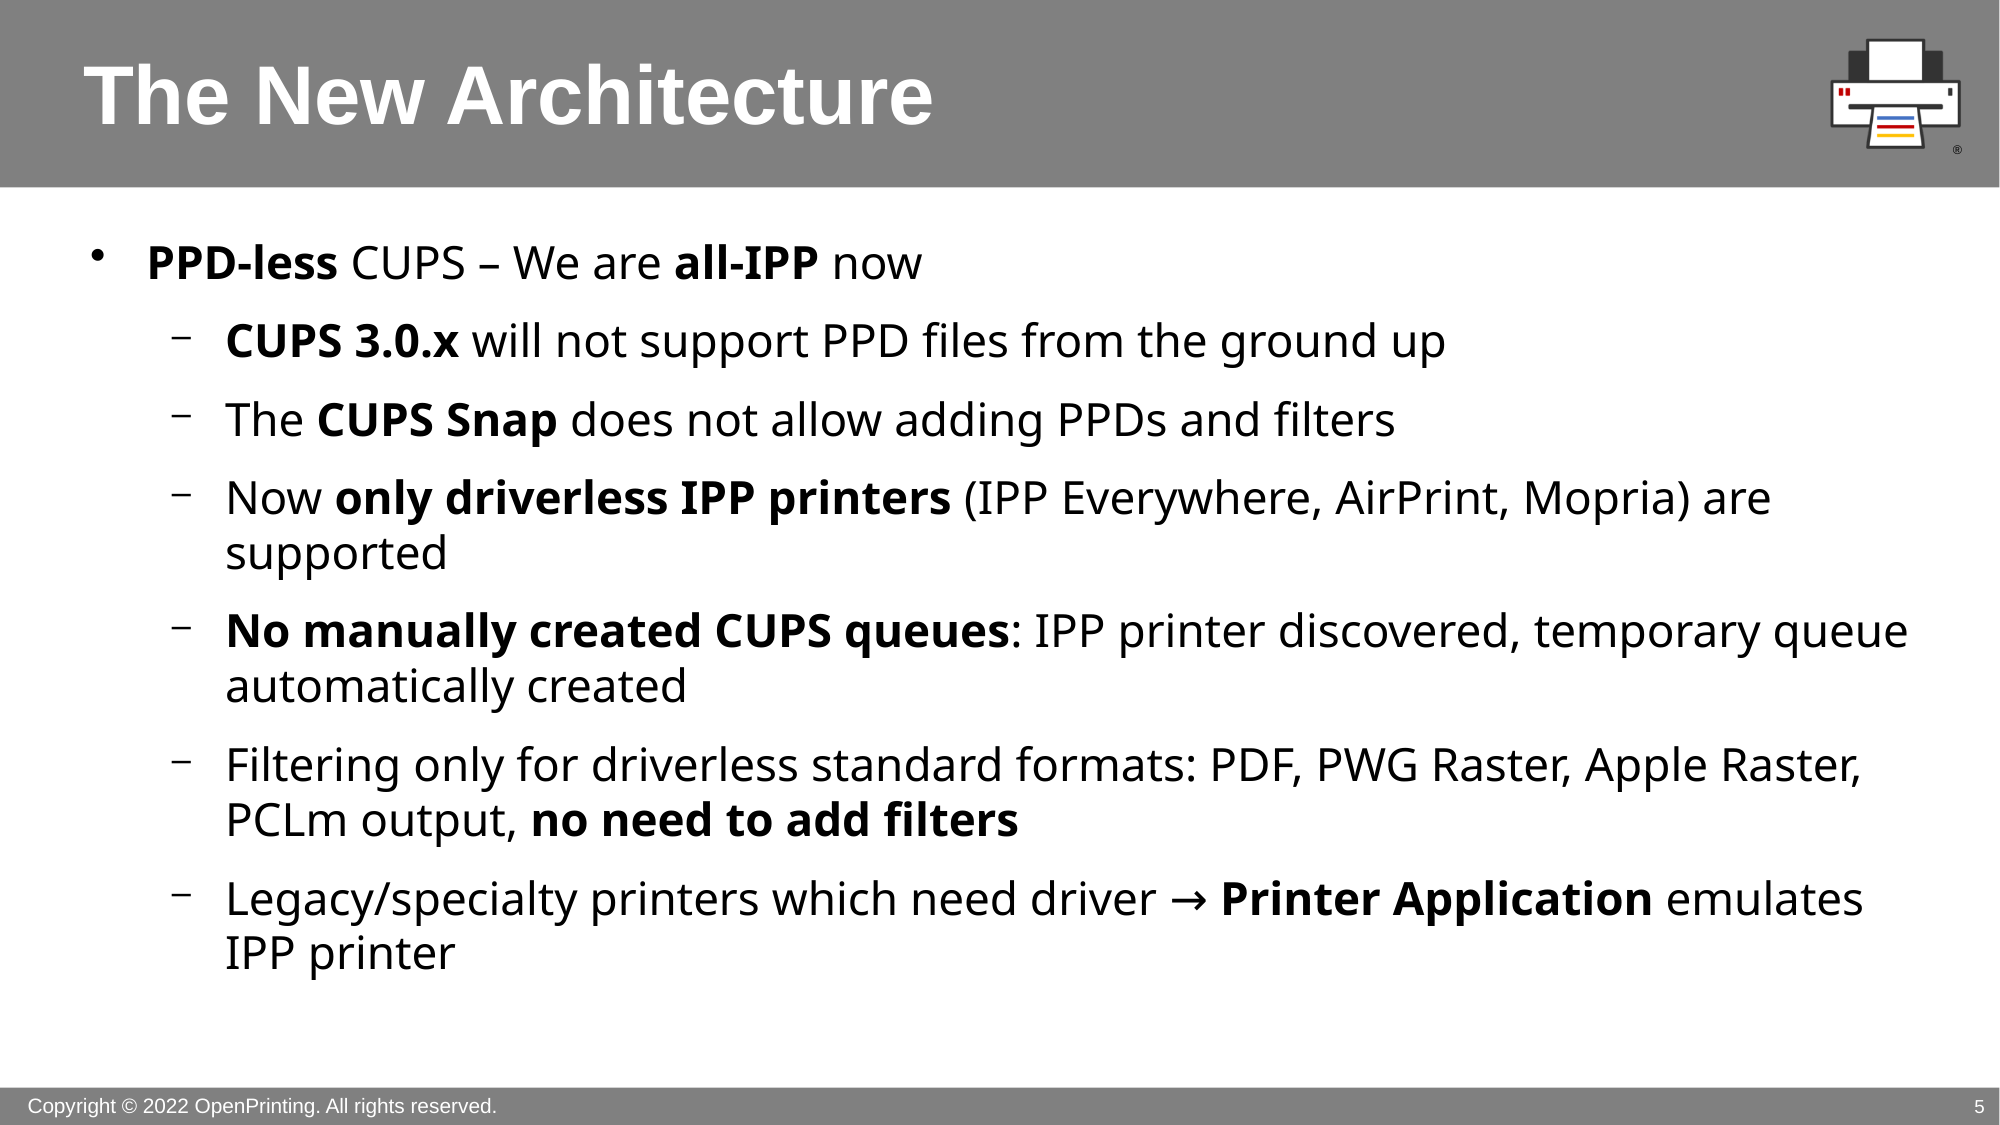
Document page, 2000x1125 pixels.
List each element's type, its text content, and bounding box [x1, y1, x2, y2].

picture [1825, 33, 1966, 154]
title The New Architecture [75, 7, 1786, 175]
list PPD-less CUPS – We are all-IPP now CUPS 3.0.x will not support PPD files from the ground up The CUPS Snap does not allow adding PPDs and filters Now only driverless IPP printers (IPP Everywhere, AirPrint, Mopria) are supported No manually created CUPS queues: IPP printer discovered, temporary queue automatically created Filtering only for driverless standard formats: PDF, PWG Raster, Apple Raster, PCLm output, no need to add filters Legacy/specialty printers which need driver → Printer Application emulates IPP printer [75, 224, 1936, 1067]
